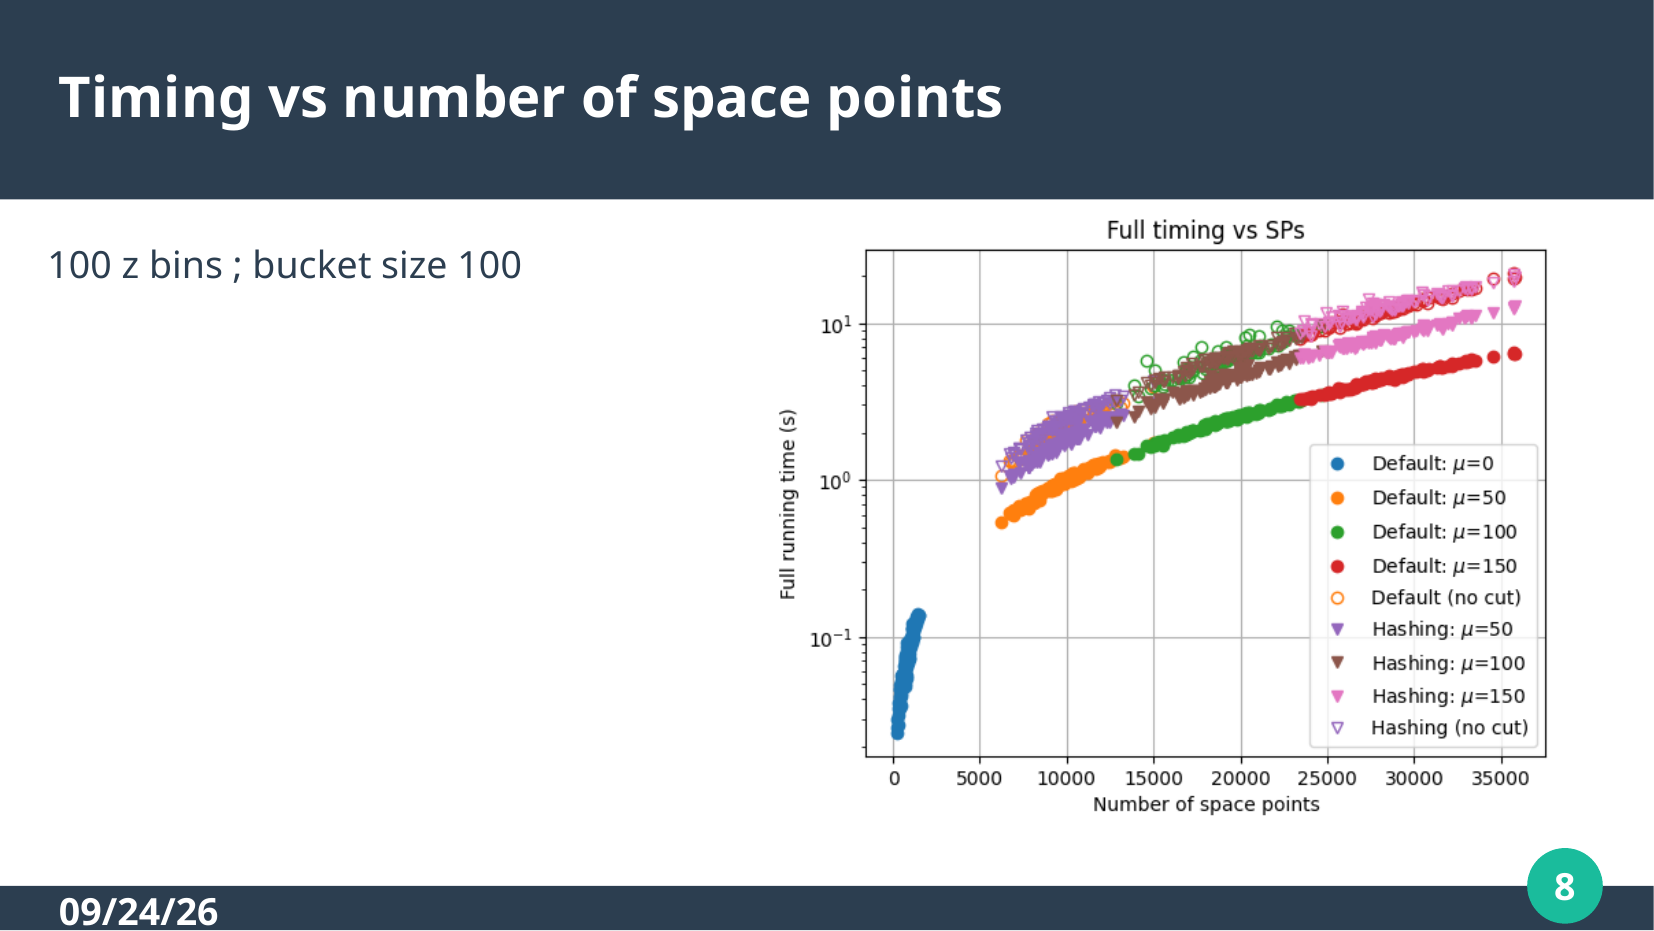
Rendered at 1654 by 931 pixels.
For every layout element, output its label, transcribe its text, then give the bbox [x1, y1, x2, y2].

text_box 100 z bins ; bucket size 100 [32, 234, 738, 293]
picture [767, 206, 1559, 830]
title Timing vs number of space points [59, 37, 1595, 155]
